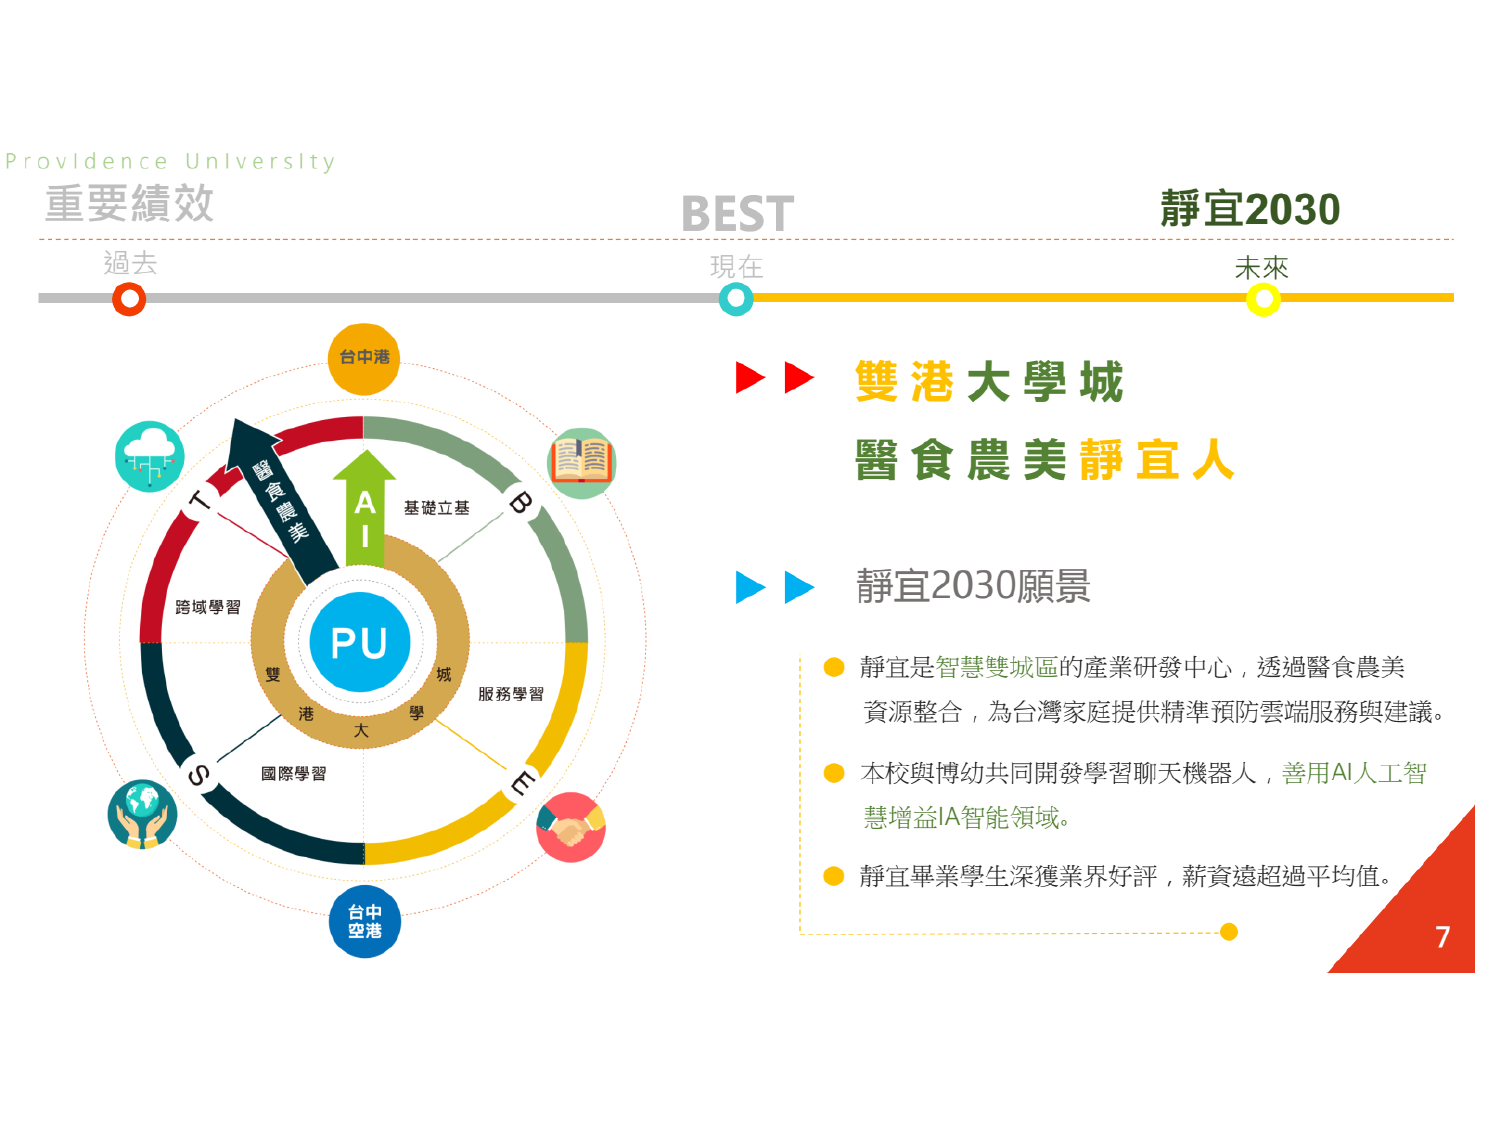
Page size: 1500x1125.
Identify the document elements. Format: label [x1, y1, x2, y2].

picture [0, 143, 1475, 973]
